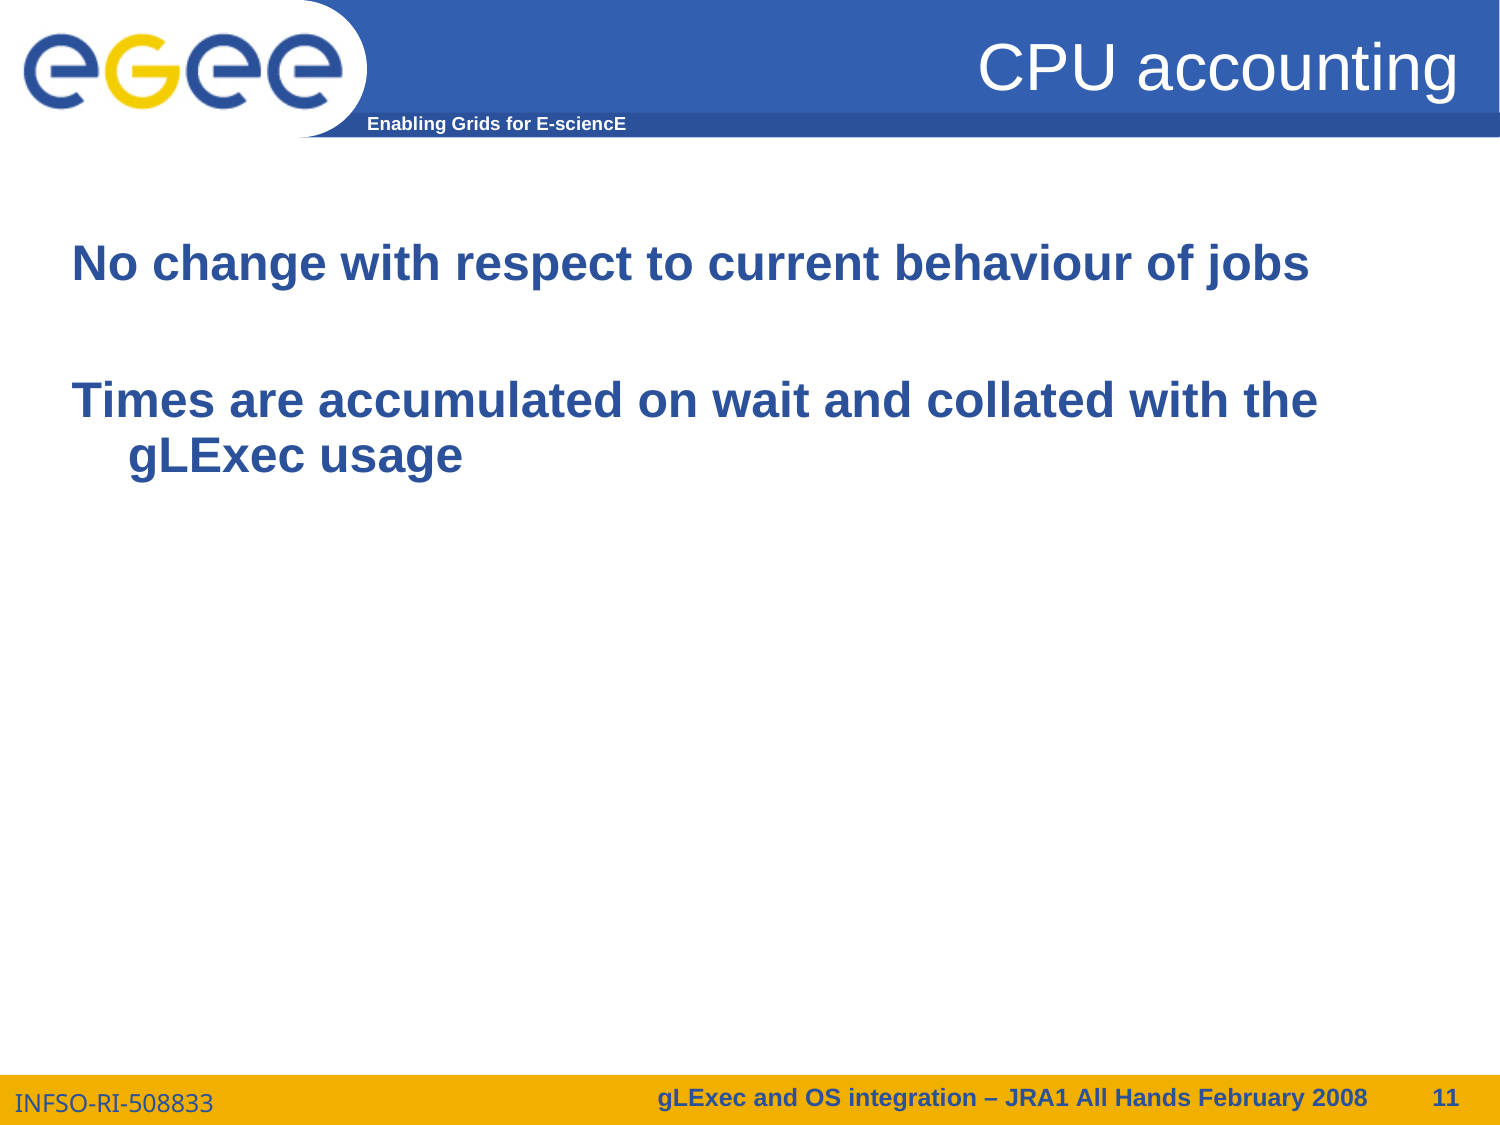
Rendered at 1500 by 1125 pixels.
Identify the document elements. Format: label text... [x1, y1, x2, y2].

title CPU accounting [369, 10, 1475, 124]
picture [18, 30, 349, 112]
text_box gLExec and OS integration – JRA1 All Hands February 2008 [284, 1075, 1385, 1125]
text_box <number> [1397, 1076, 1476, 1125]
list No change with respect to current behaviour of jobs Times are accumulated on wait and collated with the gLExec usage [56, 159, 1466, 1051]
